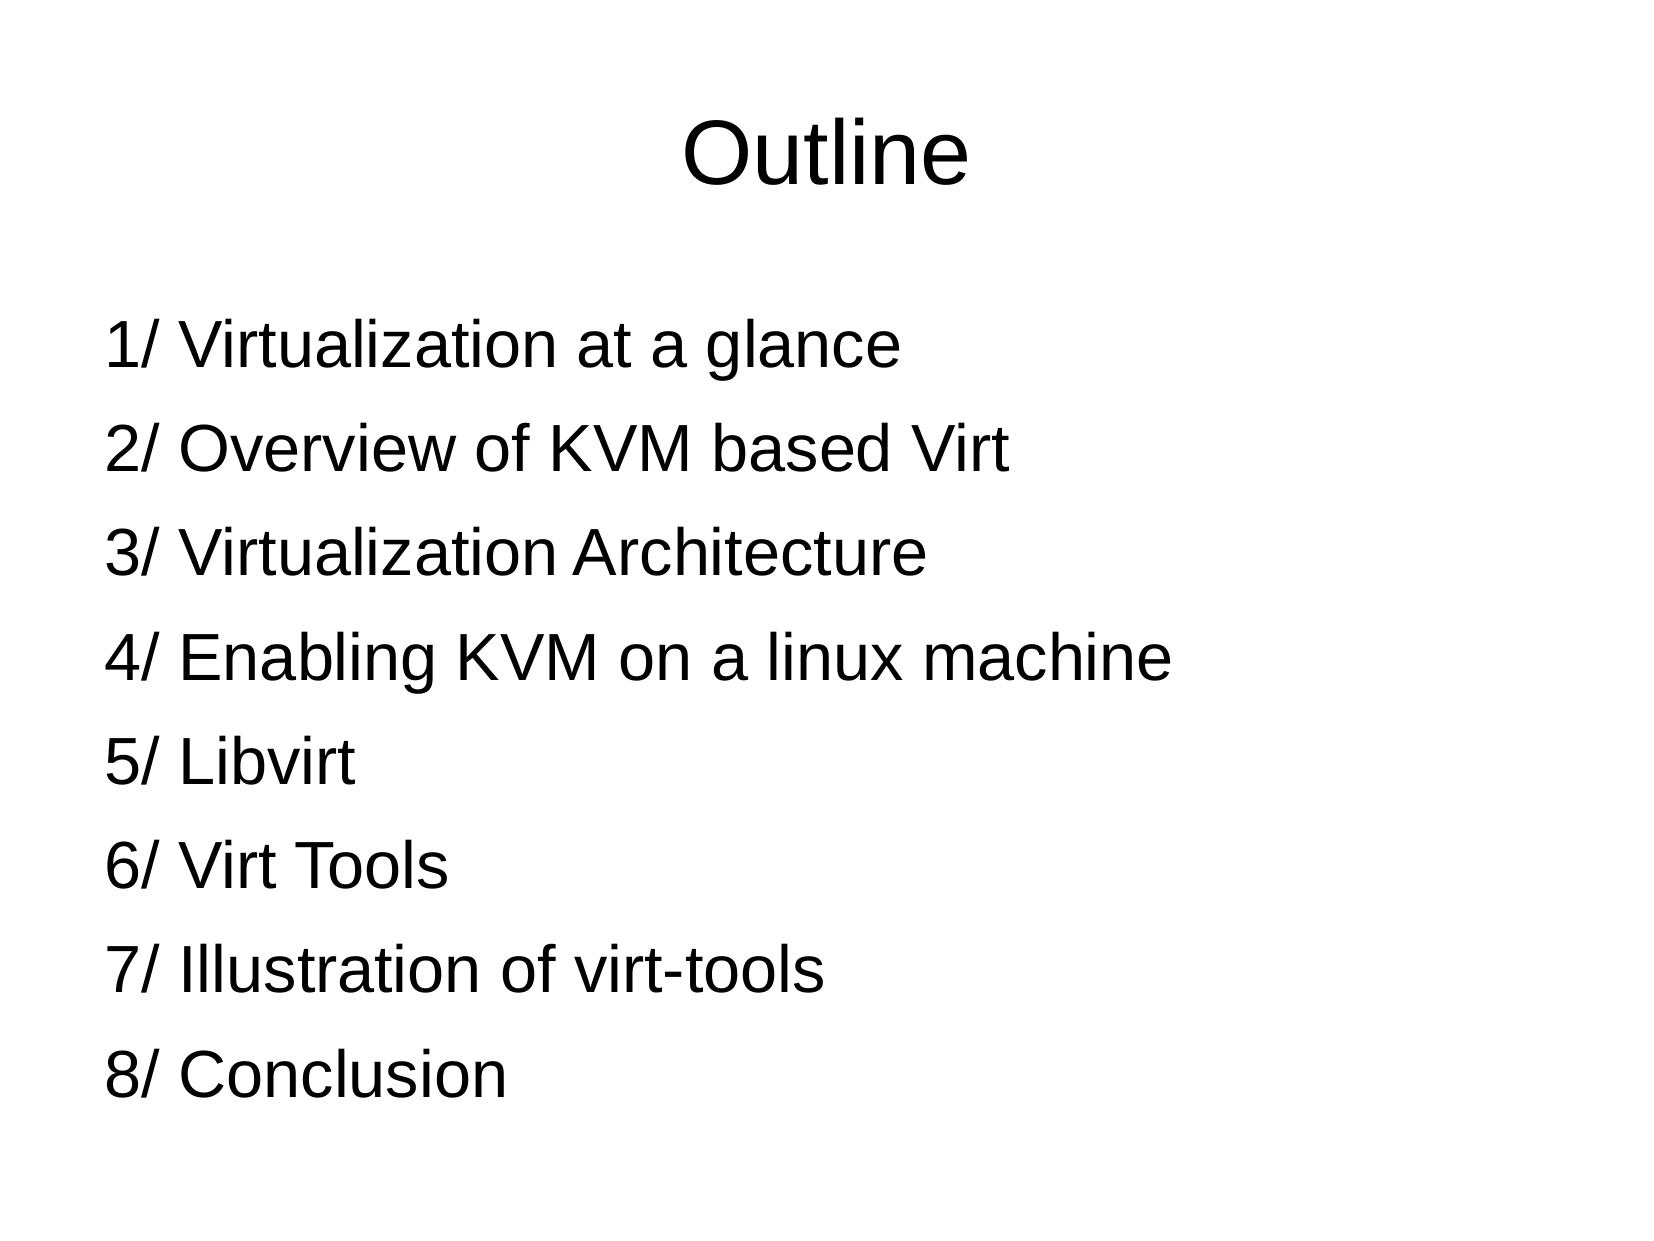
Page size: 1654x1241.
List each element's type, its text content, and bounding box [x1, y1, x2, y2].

title Outline [82, 49, 1571, 257]
list Virtualization at a glance Overview of KVM based Virt Virtualization Architecture Enabling KVM on a linux machine Libvirt Virt Tools Illustration of virt-tools Conclusion [86, 306, 1576, 1126]
